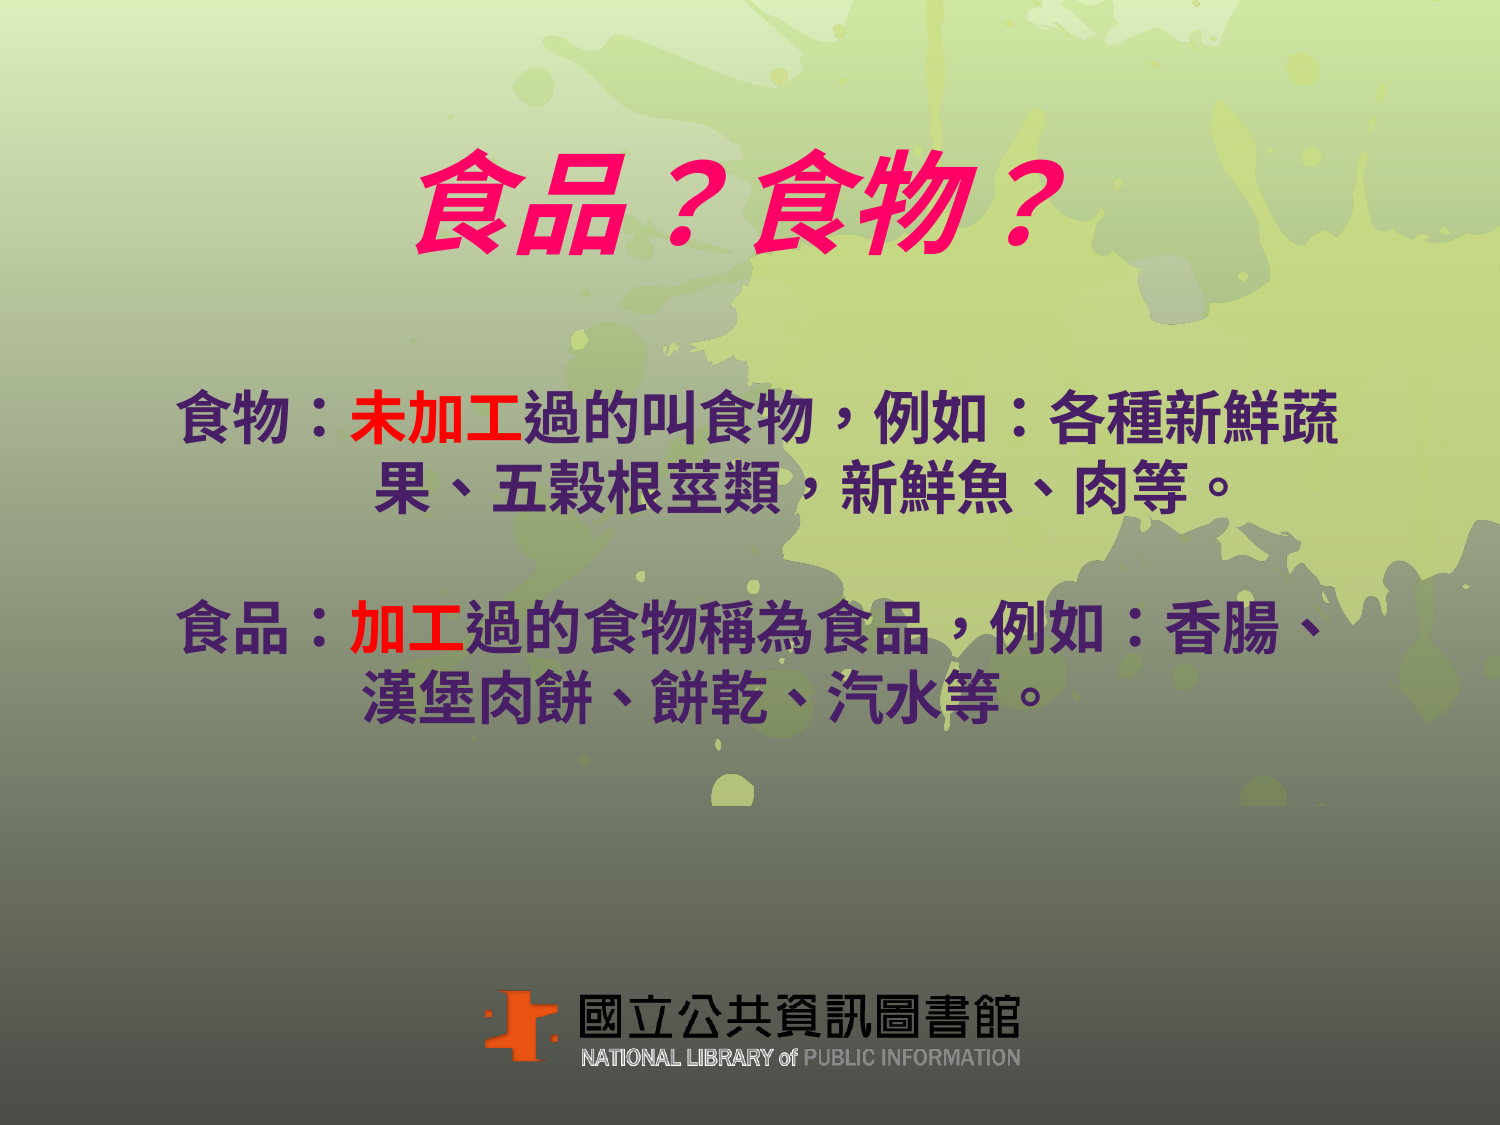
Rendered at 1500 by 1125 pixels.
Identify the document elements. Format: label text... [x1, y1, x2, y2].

text_box 食品？食物？ [383, 125, 1140, 277]
text_box 食物：未加工過的叫食物，例如：各種新鮮蔬 果、五榖根莖類，新鮮魚、肉等。 食品：加工過的食物稱為食品，例如：香腸、 漢堡肉餅、餅乾、汽水等。 [159, 373, 1368, 743]
picture [482, 987, 1022, 1067]
